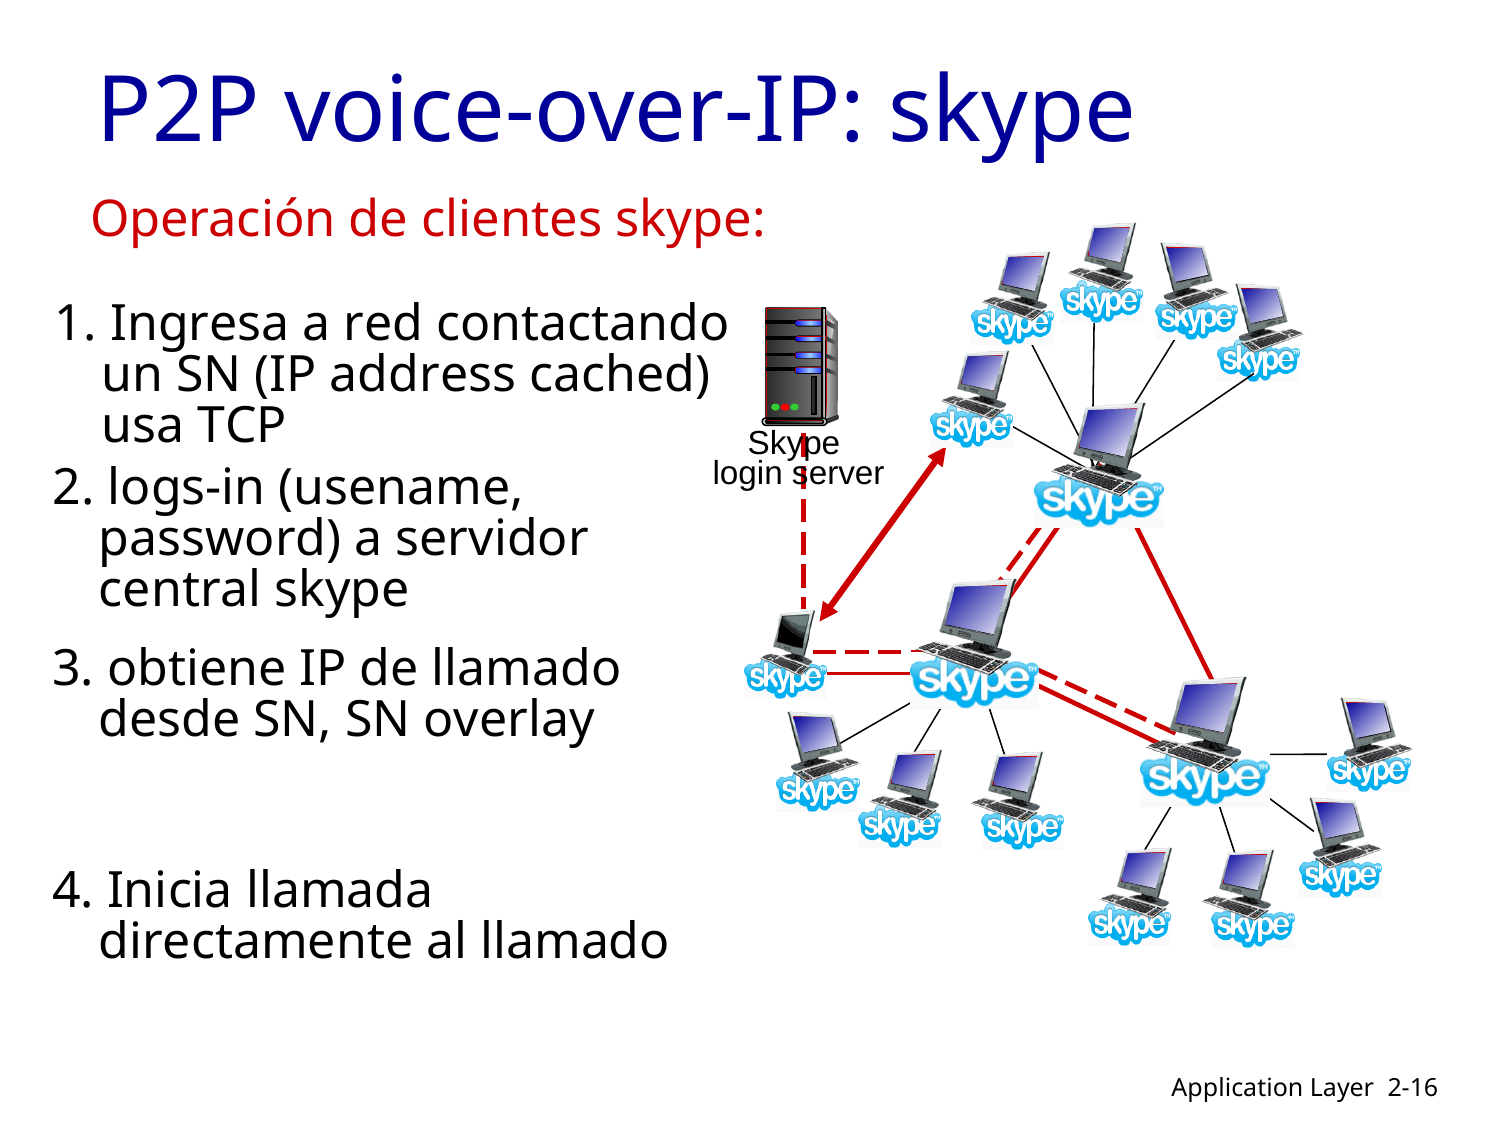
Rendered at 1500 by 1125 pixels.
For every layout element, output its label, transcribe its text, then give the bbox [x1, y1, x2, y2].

text_box [1079, 408, 1138, 457]
list Operación de clientes skype: [75, 187, 788, 306]
picture [776, 788, 808, 812]
picture [924, 347, 1013, 448]
picture [1028, 398, 1164, 528]
text_box [1222, 853, 1268, 891]
text_box [1001, 255, 1044, 292]
picture [1327, 768, 1359, 792]
text_box [1245, 288, 1284, 324]
text_box 1. Ingresa a red contactando un SN (IP address cached) usa TCP [40, 292, 750, 455]
text_box Application Layer [913, 1064, 1342, 1125]
picture [748, 687, 776, 699]
text_box 2-<number> [1342, 1064, 1454, 1125]
picture [1121, 672, 1270, 807]
text_box [1121, 852, 1166, 889]
picture [1060, 299, 1092, 323]
text_box [1315, 802, 1360, 839]
picture [965, 219, 1143, 345]
picture [1155, 239, 1320, 383]
title P2P voice-over-IP: skype [81, 21, 1357, 188]
text_box [1175, 683, 1238, 733]
text_box [961, 355, 1003, 391]
text_box [890, 753, 936, 791]
picture [1327, 694, 1430, 792]
picture [1082, 844, 1174, 946]
text_box [992, 755, 1038, 793]
text_box 4. Inicia llamada directamente al llamado [37, 859, 748, 938]
text_box [1345, 702, 1391, 739]
picture [747, 607, 827, 699]
picture [1217, 358, 1246, 383]
picture [776, 708, 944, 848]
text_box 2. logs-in (usename, password) a servidor central skype [37, 455, 748, 622]
text_box 3. obtiene IP de llamado desde SN, SN overlay [37, 637, 748, 804]
picture [1155, 315, 1187, 340]
text_box [1087, 227, 1130, 263]
text_box [945, 585, 1008, 635]
picture [891, 574, 1039, 709]
text_box [762, 307, 839, 426]
text_box [1166, 246, 1208, 282]
text_box Skype login server [641, 422, 956, 498]
picture [953, 748, 1064, 850]
picture [1184, 846, 1295, 948]
picture [1299, 794, 1399, 898]
text_box [793, 716, 838, 753]
picture [1299, 873, 1331, 898]
